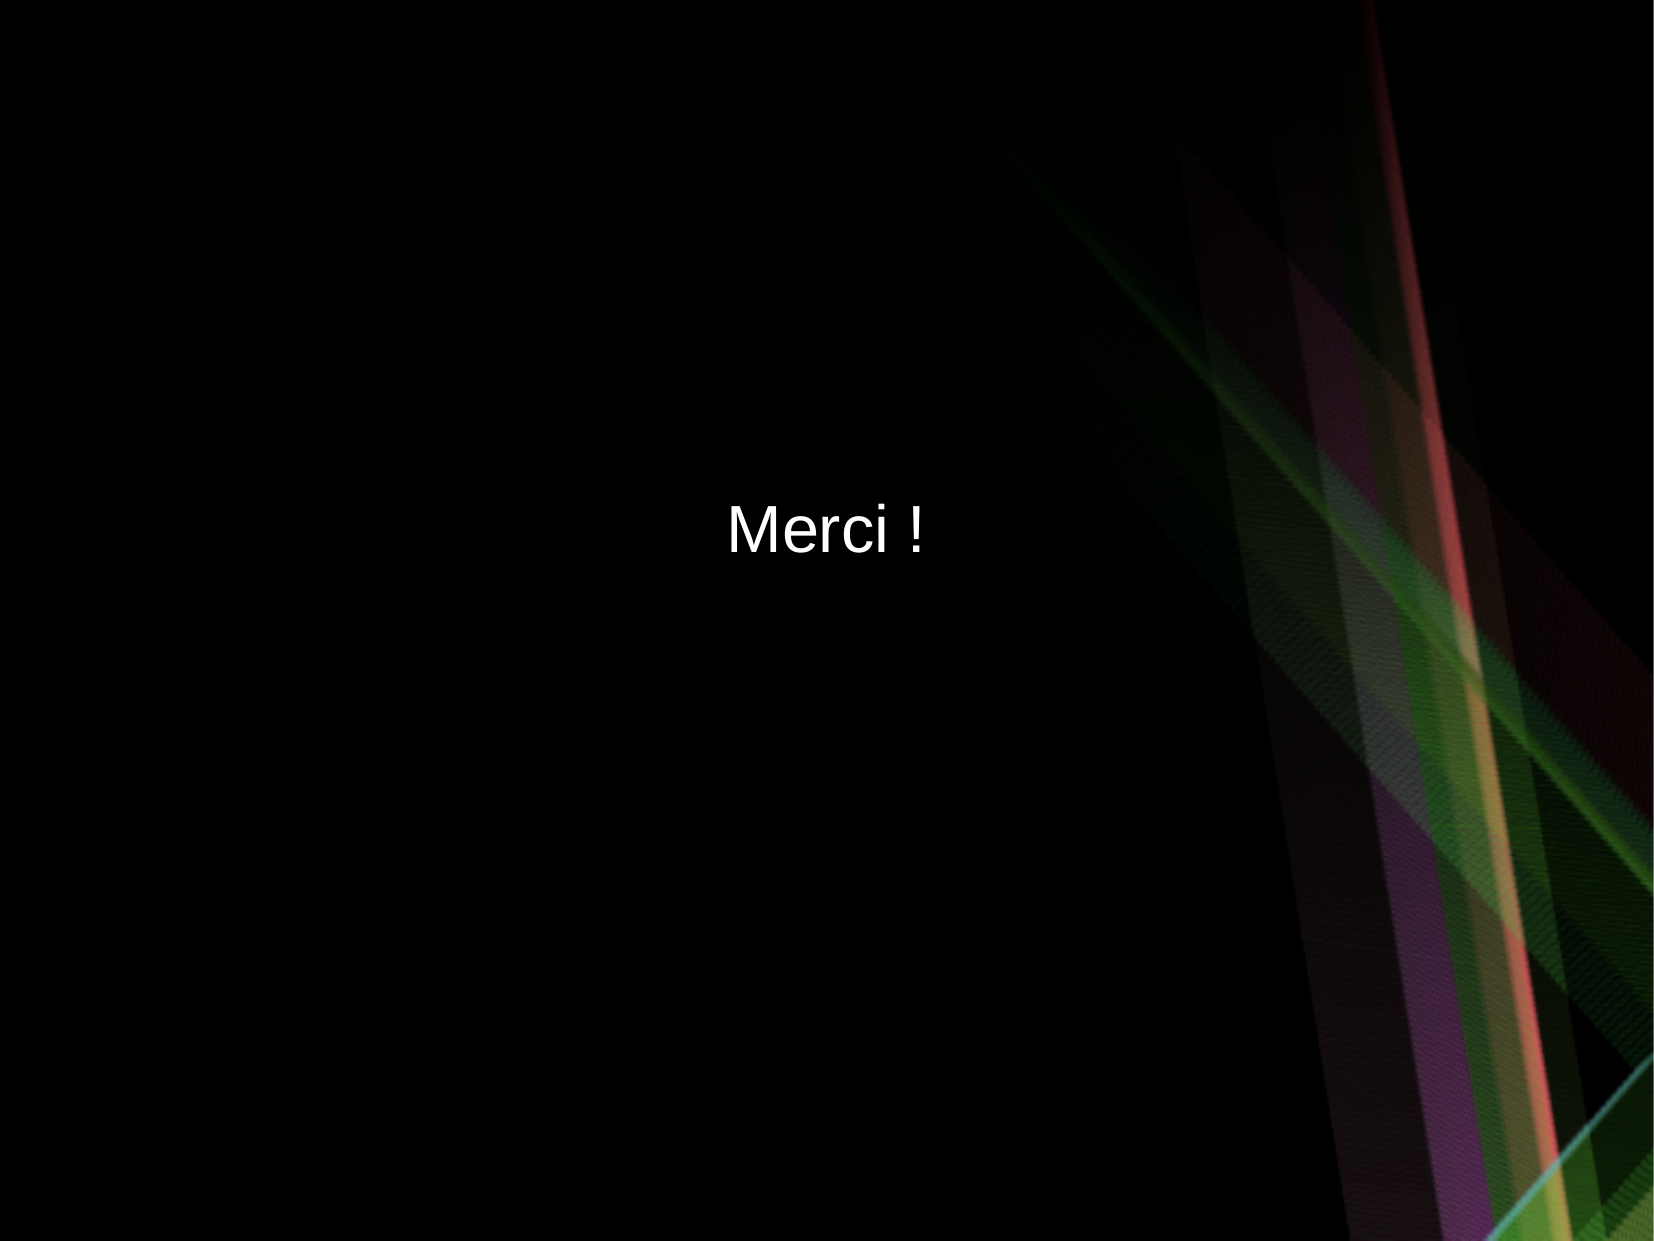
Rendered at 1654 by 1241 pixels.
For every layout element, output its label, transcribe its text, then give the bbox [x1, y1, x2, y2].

picture [0, 0, 1654, 1241]
subtitle Merci ! [82, 49, 1571, 1010]
